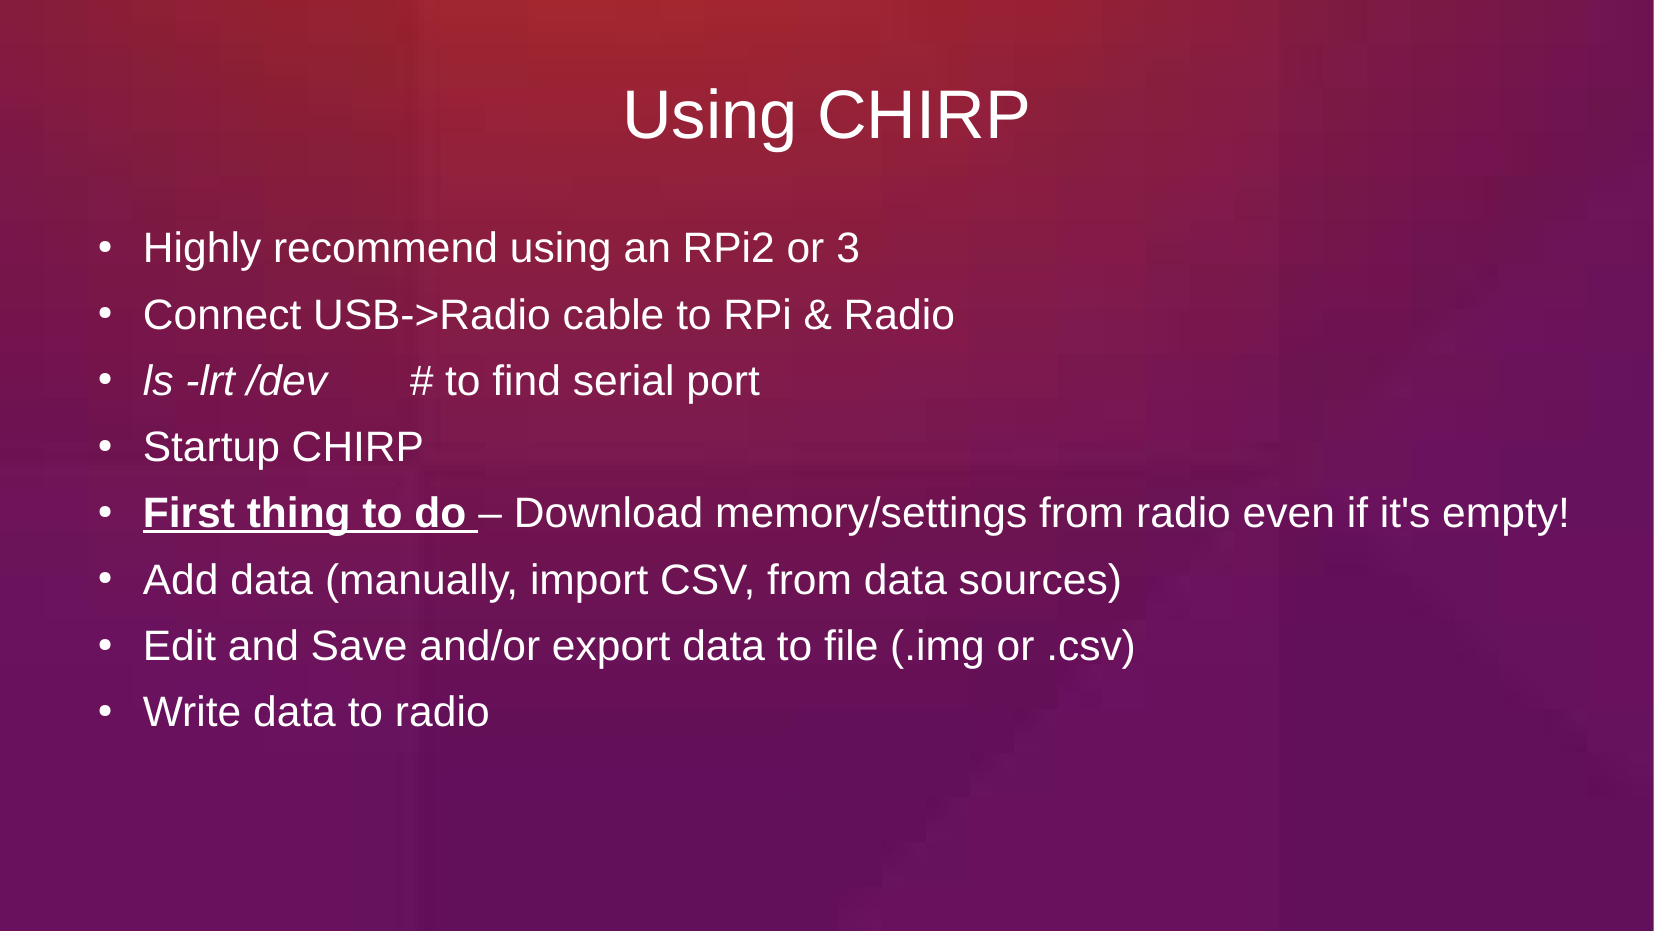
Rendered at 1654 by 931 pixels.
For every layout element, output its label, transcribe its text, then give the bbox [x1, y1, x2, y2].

list Highly recommend using an RPi2 or 3 Connect USB->Radio cable to RPi & Radio ls -lrt /dev # to find serial port Startup CHIRP First thing to do – Download memory/settings from radio even if it's empty! Add data (manually, import CSV, from data sources) Edit and Save and/or export data to file (.img or .csv) Write data to radio [82, 224, 1571, 764]
picture [0, 0, 1654, 931]
title Using CHIRP [82, 37, 1571, 193]
